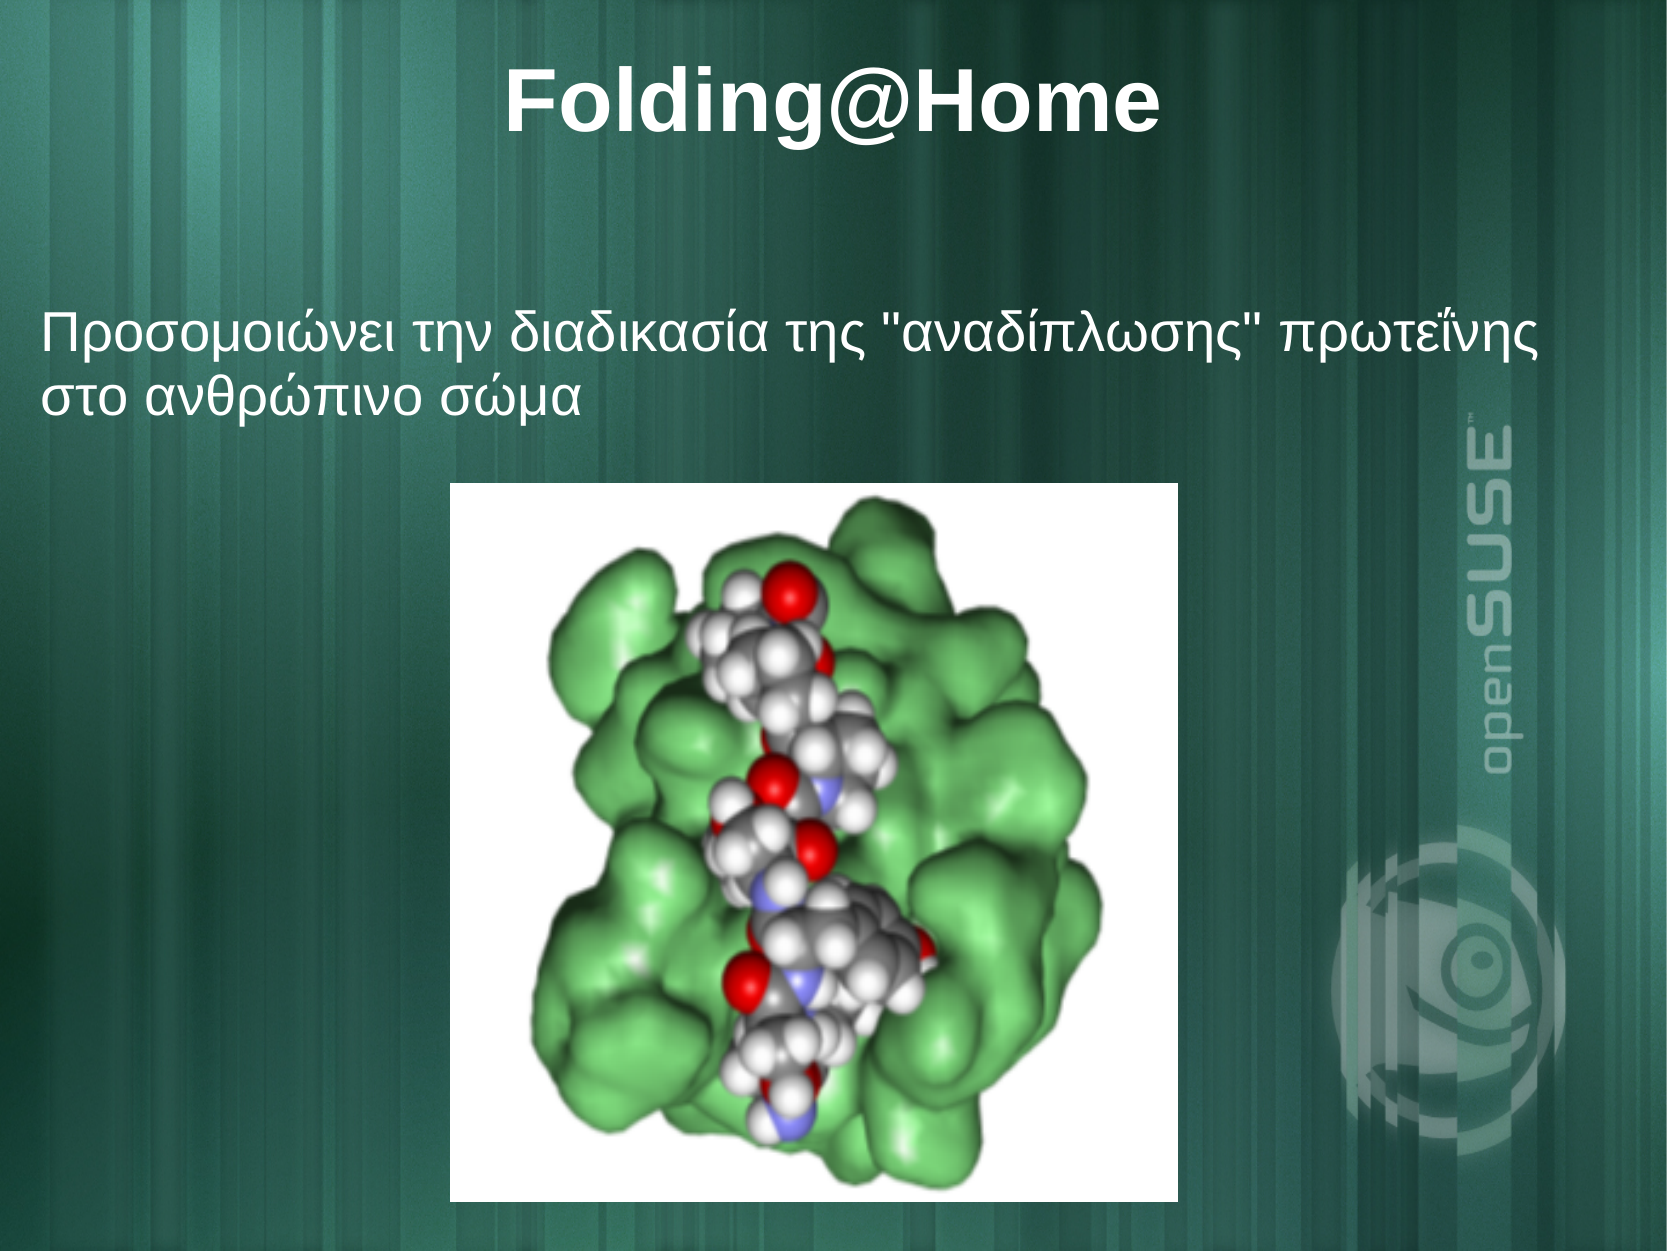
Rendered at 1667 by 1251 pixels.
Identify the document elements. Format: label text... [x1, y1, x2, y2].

list Προσομοιώνει την διαδικασία της "αναδίπλωσης" πρωτεΐνης στο ανθρώπινο σώμα [40, 300, 1627, 1201]
title Folding@Home [40, 50, 1626, 202]
picture [0, 0, 1667, 1251]
